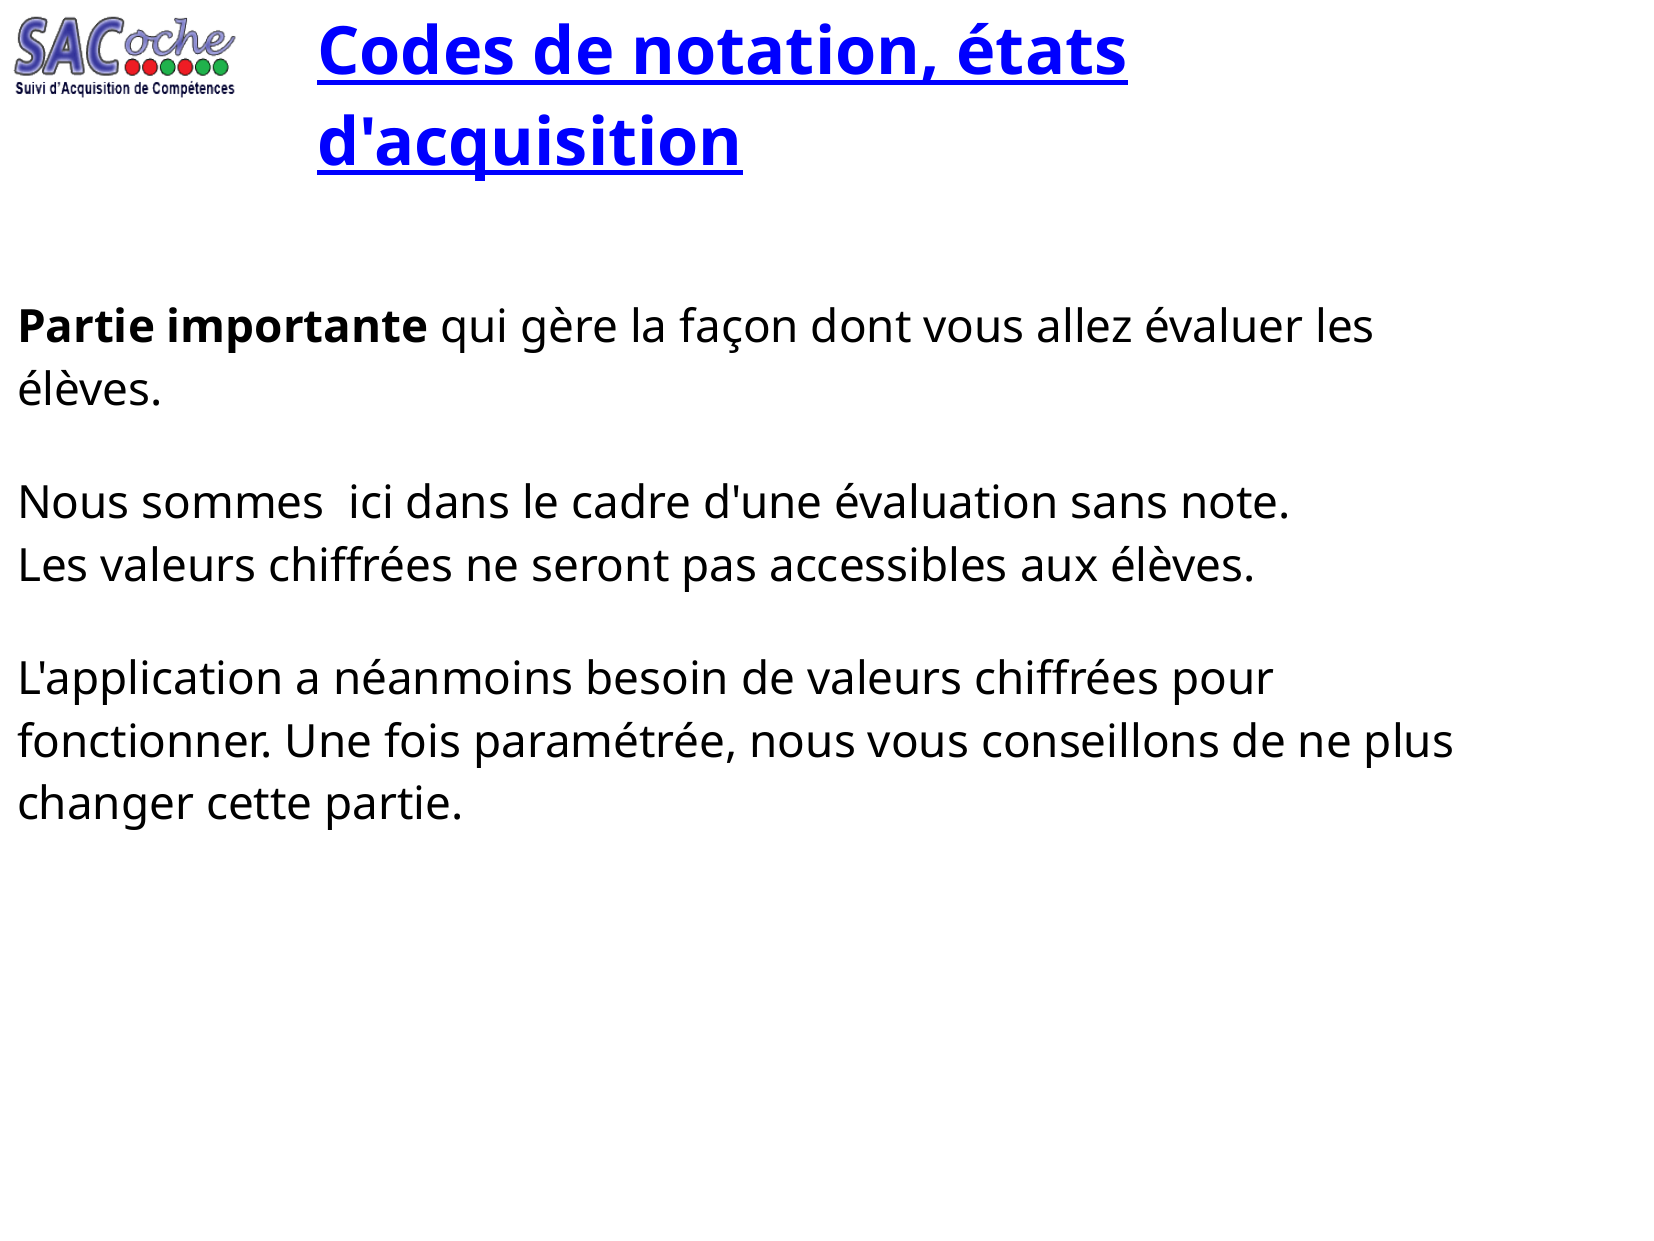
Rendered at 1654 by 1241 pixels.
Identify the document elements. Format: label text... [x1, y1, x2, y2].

title Codes de notation, états d'acquisition [317, 17, 1558, 171]
text_box Partie importante qui gère la façon dont vous allez évaluer les élèves. Nous sommes ici dans le cadre d'une évaluation sans note. Les valeurs chiffrées ne seront pas accessibles aux élèves. L'application a néanmoins besoin de valeurs chiffrées pour fonctionner. Une fois paramétrée, nous vous conseillons de ne plus changer cette partie. [2, 286, 1537, 789]
picture [10, 13, 239, 99]
